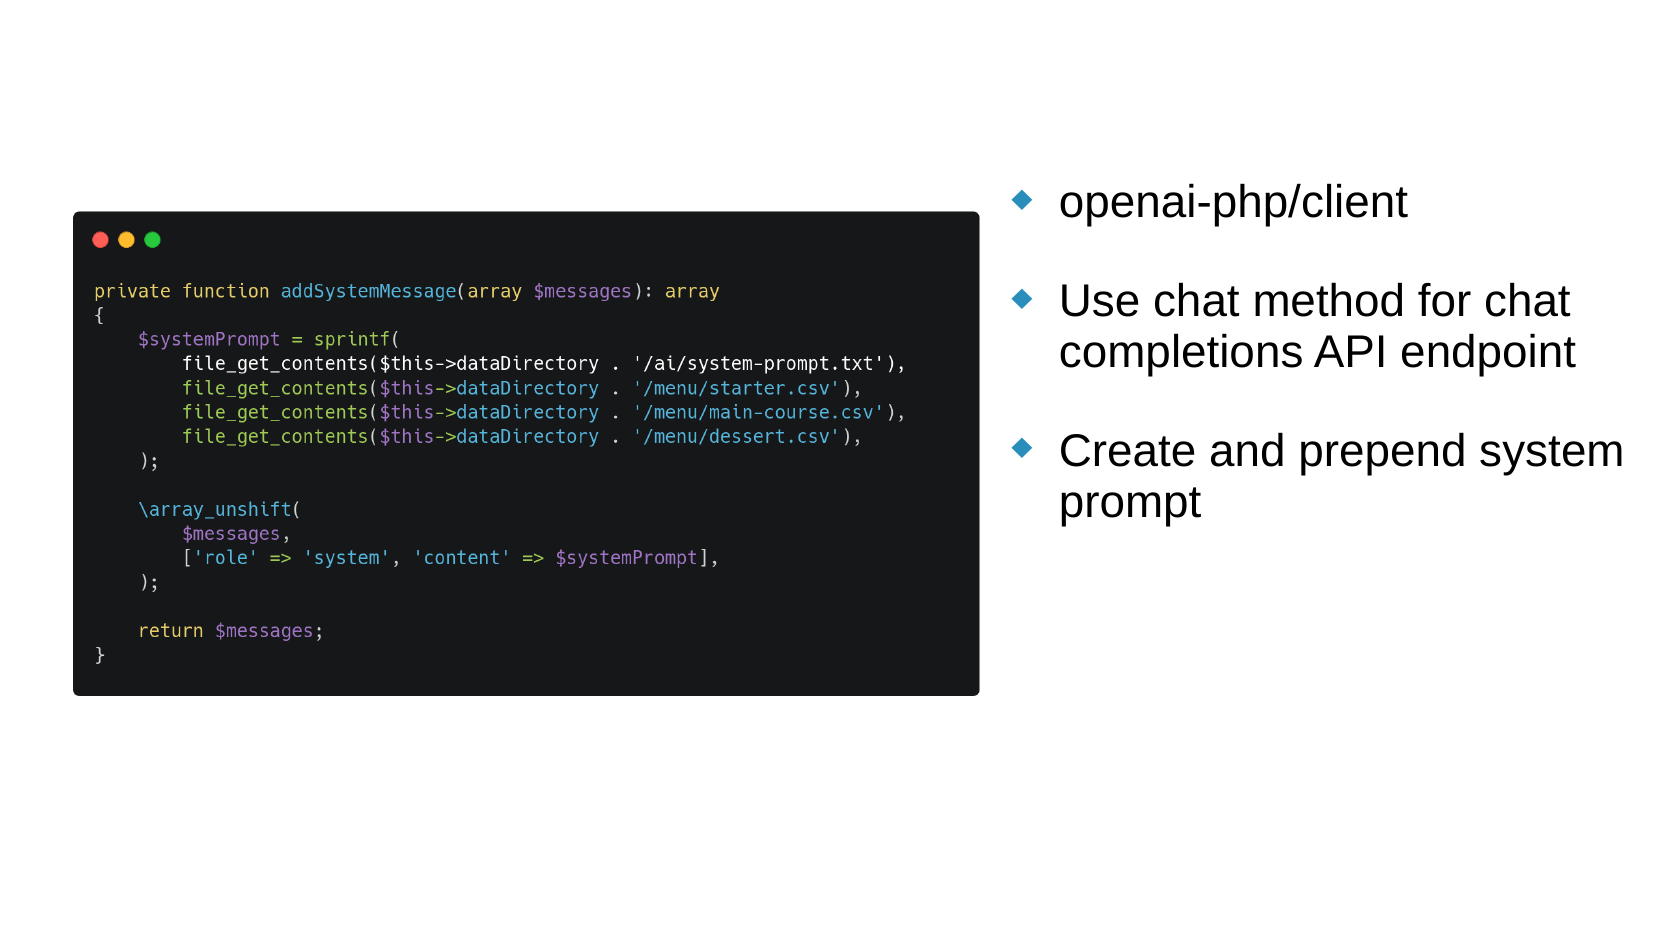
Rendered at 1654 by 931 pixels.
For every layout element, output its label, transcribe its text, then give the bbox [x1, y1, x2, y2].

text_box openai-php/client Use chat method for chat completions API endpoint Create and prepend system prompt [996, 168, 1654, 863]
picture [0, 138, 1052, 769]
